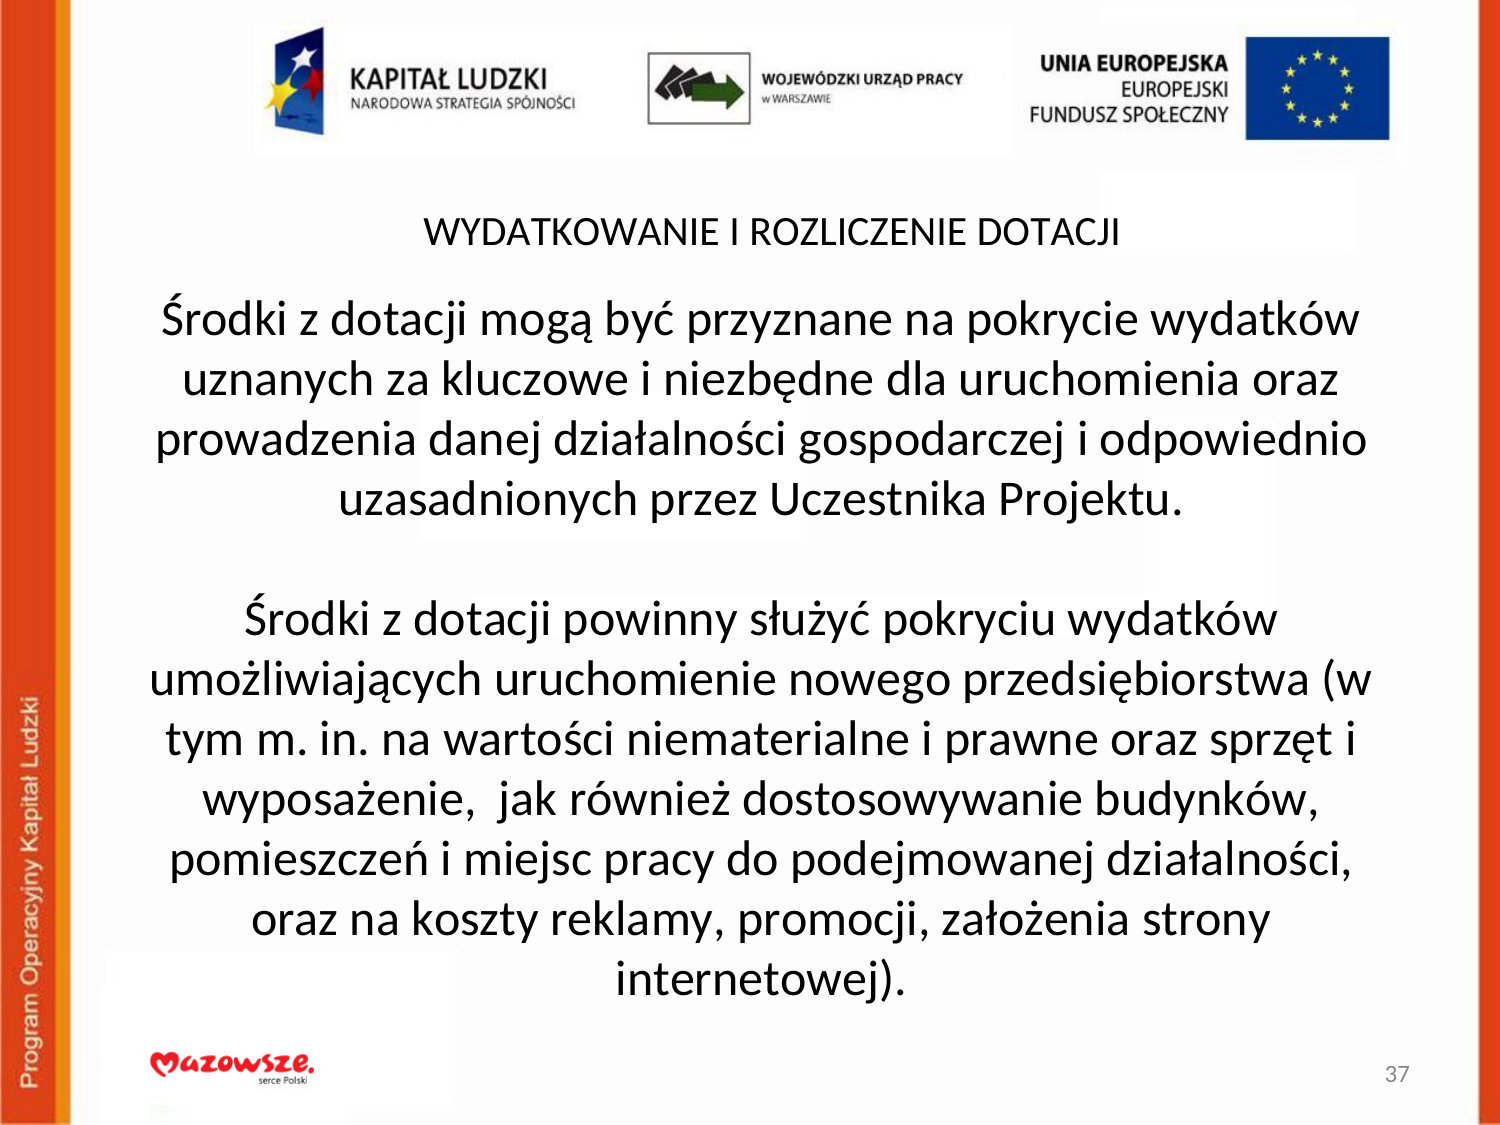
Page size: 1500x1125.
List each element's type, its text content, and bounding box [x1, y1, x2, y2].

text_box WYDATKOWANIE I ROZLICZENIE DOTACJI [194, 196, 1351, 256]
picture [0, 0, 1500, 1125]
text_box <numer> [1074, 1042, 1426, 1103]
title Środki z dotacji mogą być przyznane na pokrycie wydatków uznanych za kluczowe i niezbędne dla uruchomienia oraz prowadzenia danej działalności gospodarczej i odpowiednio uzasadnionych przez Uczestnika Projektu. Środki z dotacji powinny służyć pokryciu wydatków umożliwiających uruchomienie nowego przedsiębiorstwa (w tym m. in. na wartości niematerialne i prawne oraz sprzęt i wyposażenie, jak również dostosowywanie budynków, pomieszczeń i miejsc pracy do podejmowanej działalności, oraz na koszty reklamy, promocji, założenia strony internetowej). [112, 277, 1411, 1013]
